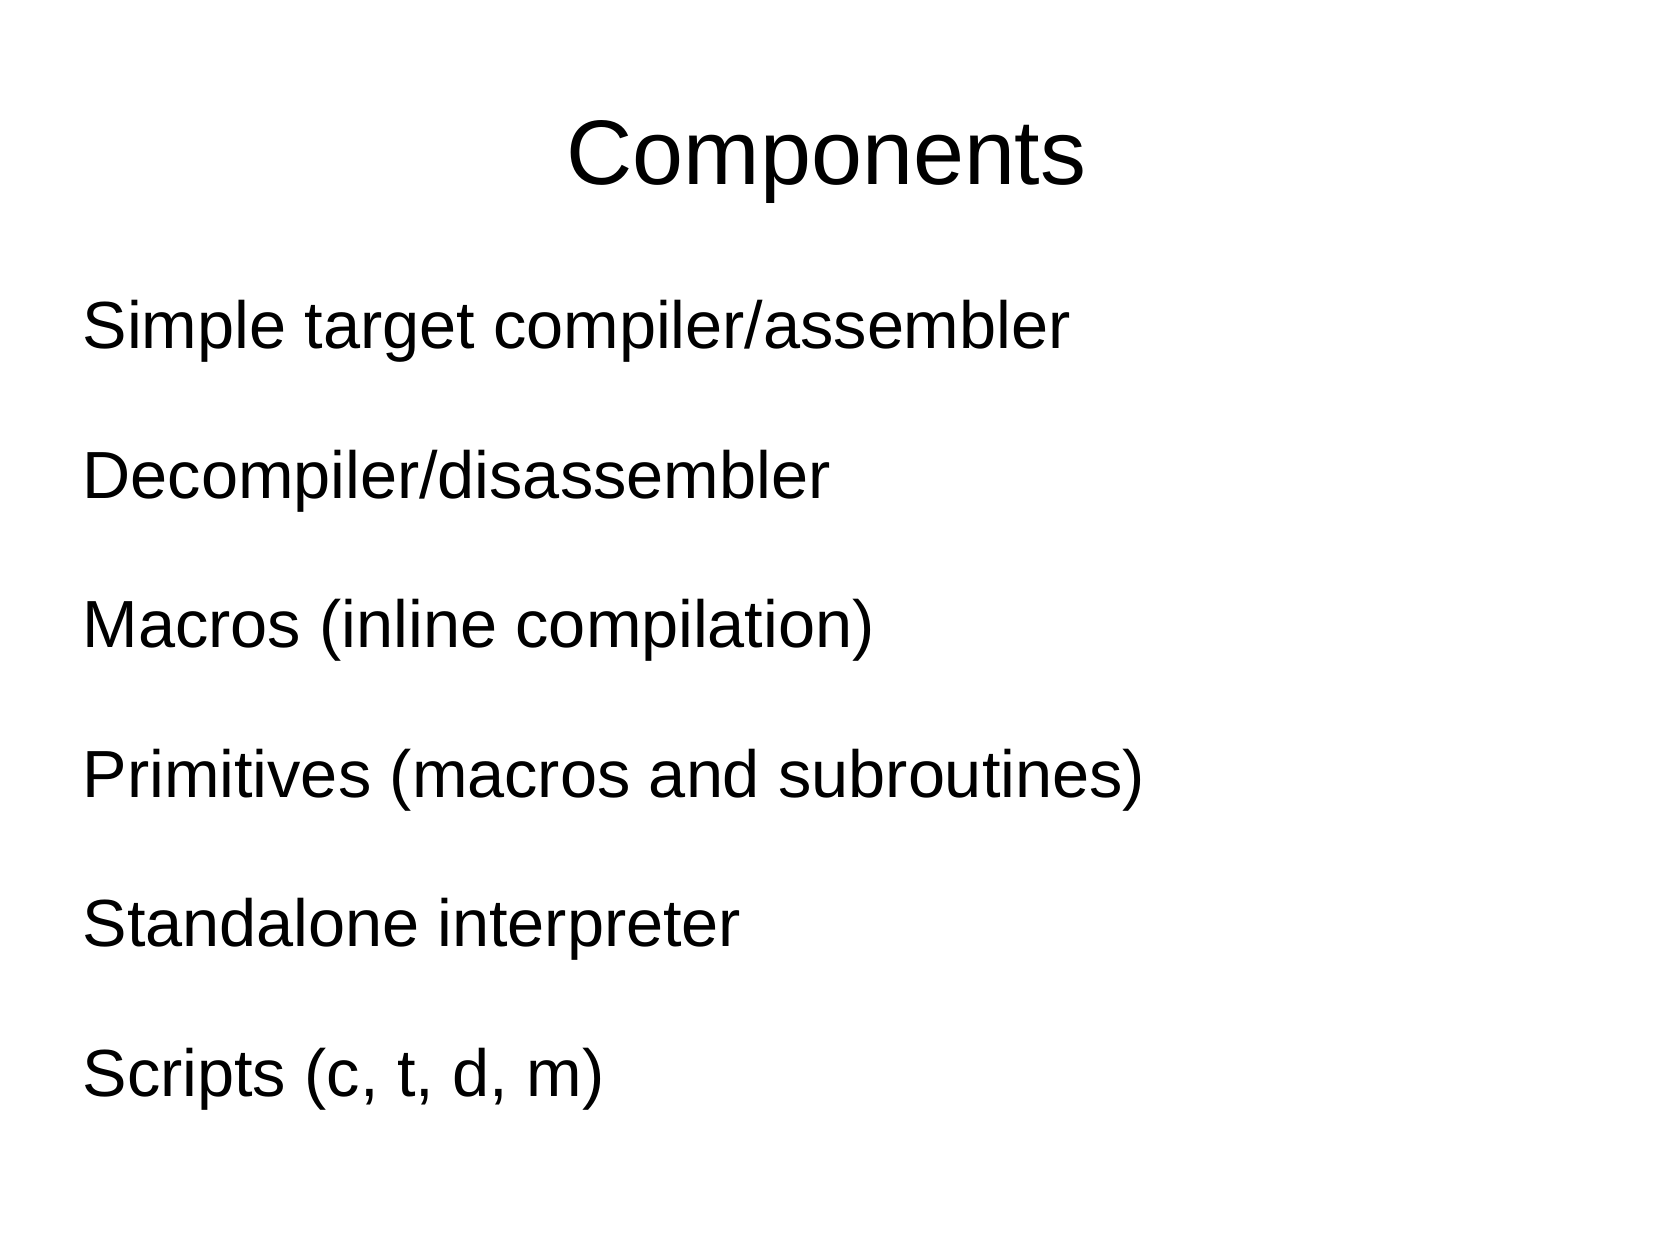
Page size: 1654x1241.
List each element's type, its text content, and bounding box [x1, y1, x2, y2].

title Components [82, 56, 1571, 250]
subtitle Simple target compiler/assembler Decompiler/disassembler Macros (inline compilation) Primitives (macros and subroutines) Standalone interpreter Scripts (c, t, d, m) [82, 288, 1571, 1111]
